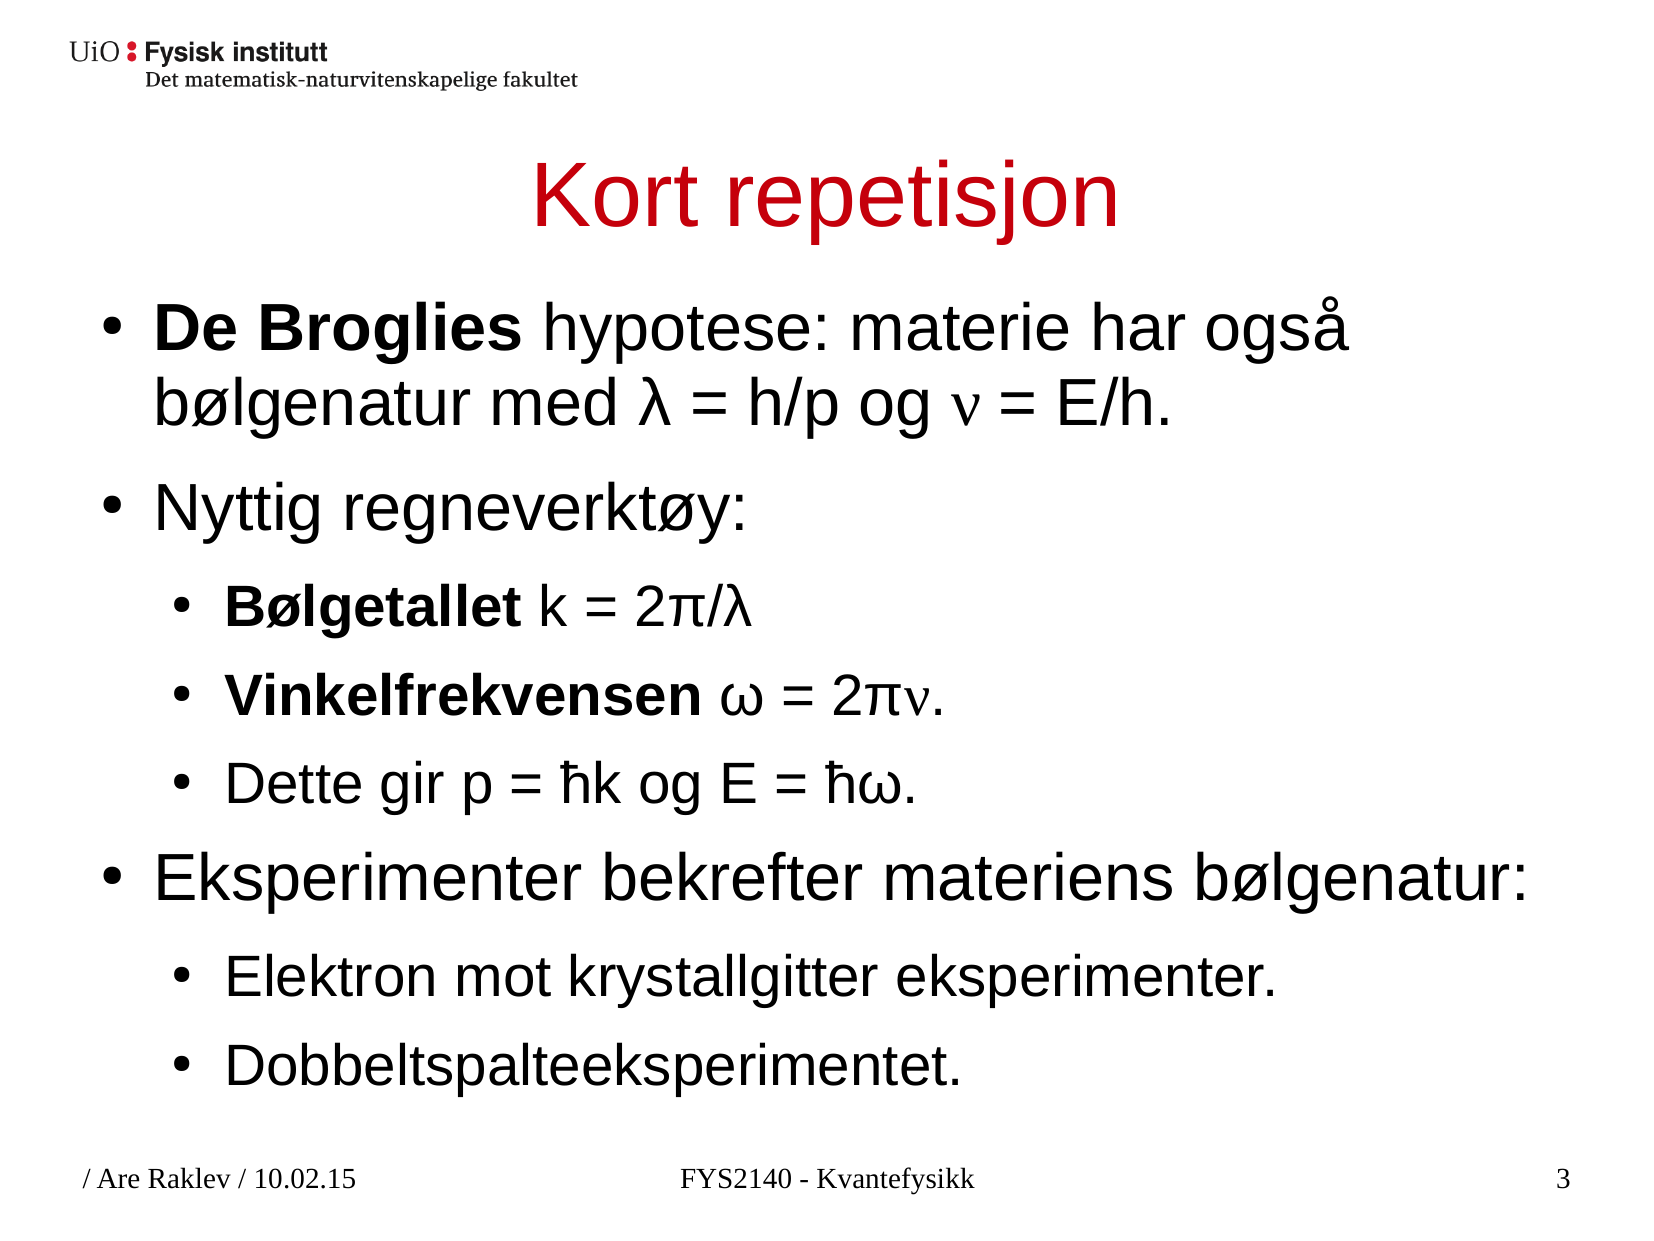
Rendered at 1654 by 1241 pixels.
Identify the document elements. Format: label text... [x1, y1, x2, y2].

picture [68, 37, 581, 93]
list De Broglies hypotese: materie har også bølgenatur med λ = h/p og ν = E/h. Nyttig regneverktøy: Bølgetallet k = 2π/λ Vinkelfrekvensen ω = 2πν. Dette gir p = ħk og E = ħω. Eksperimenter bekrefter materiens bølgenatur: Elektron mot krystallgitter eksperimenter. Dobbeltspalteeksperimentet. [82, 290, 1613, 1098]
title Kort repetisjon [82, 90, 1571, 290]
